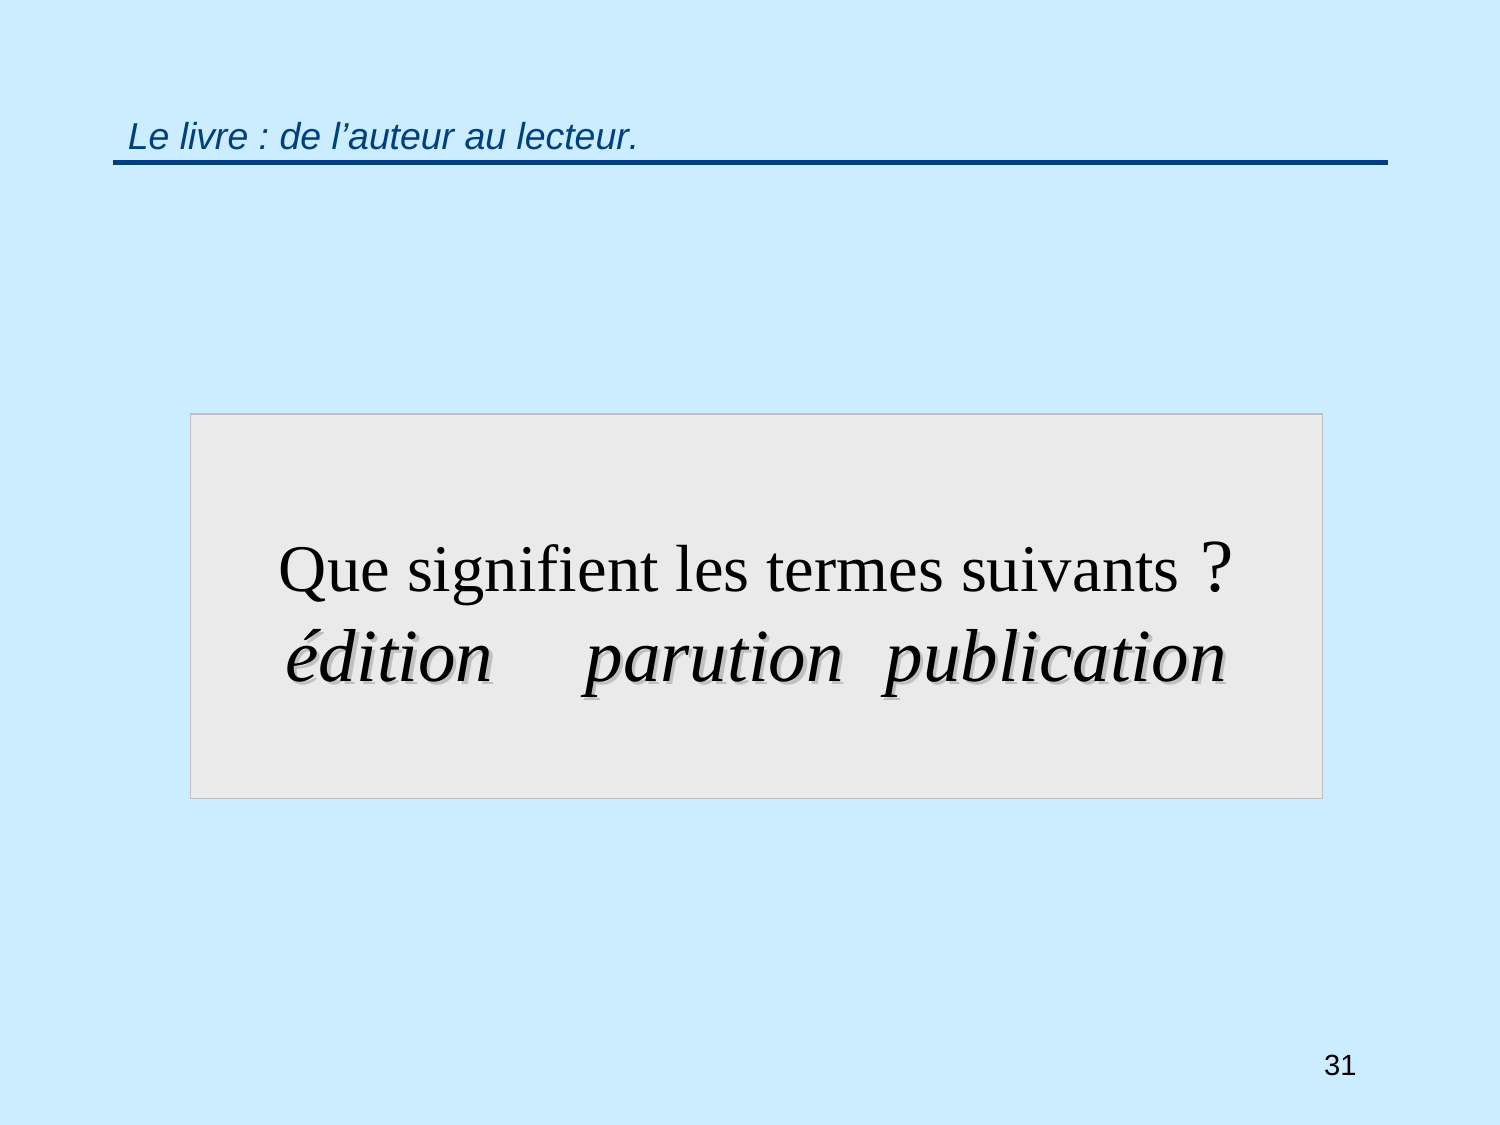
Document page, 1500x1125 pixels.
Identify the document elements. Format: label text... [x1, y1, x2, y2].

text_box Que signifient les termes suivants ? édition parution publication [190, 413, 1323, 799]
